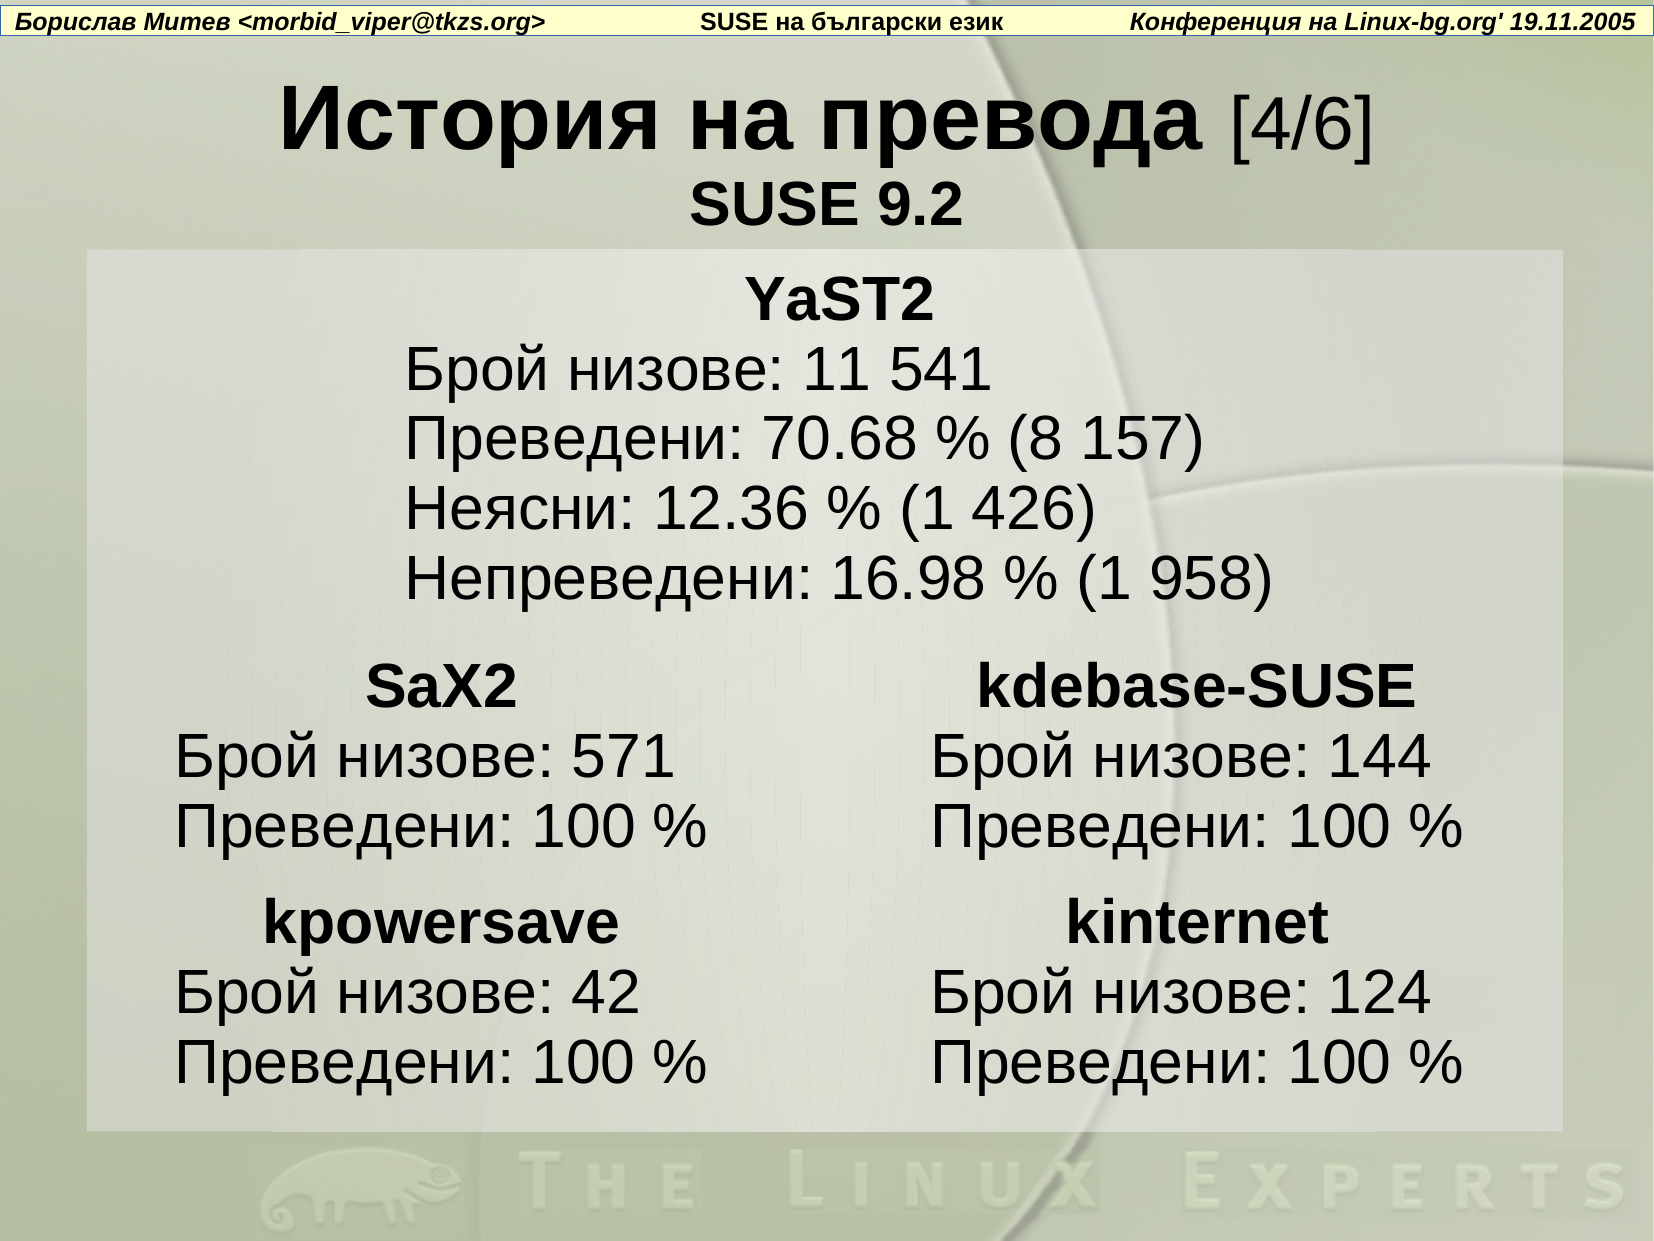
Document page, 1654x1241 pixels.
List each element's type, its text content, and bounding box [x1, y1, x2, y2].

text_box kdebase-SUSE Брой низове: 144 Преведени: 100 % [915, 643, 1480, 868]
picture [0, 36, 1654, 1241]
text_box [86, 249, 1564, 1132]
text_box YaST2 Брой низове: 11 541 Преведени: 70.68 % (8 157) Неясни: 12.36 % (1 426) Непреведени: 16.98 % (1 958) [389, 256, 1290, 621]
text_box kpowersave Брой низове: 42 Преведени: 100 % [159, 879, 724, 1104]
text_box SaX2 Брой низове: 571 Преведени: 100 % [159, 643, 724, 868]
title История на превода [4/6] SUSE 9.2 [82, 49, 1571, 257]
picture [0, 0, 1654, 5]
text_box kinternet Брой низове: 124 Преведени: 100 % [915, 879, 1480, 1104]
